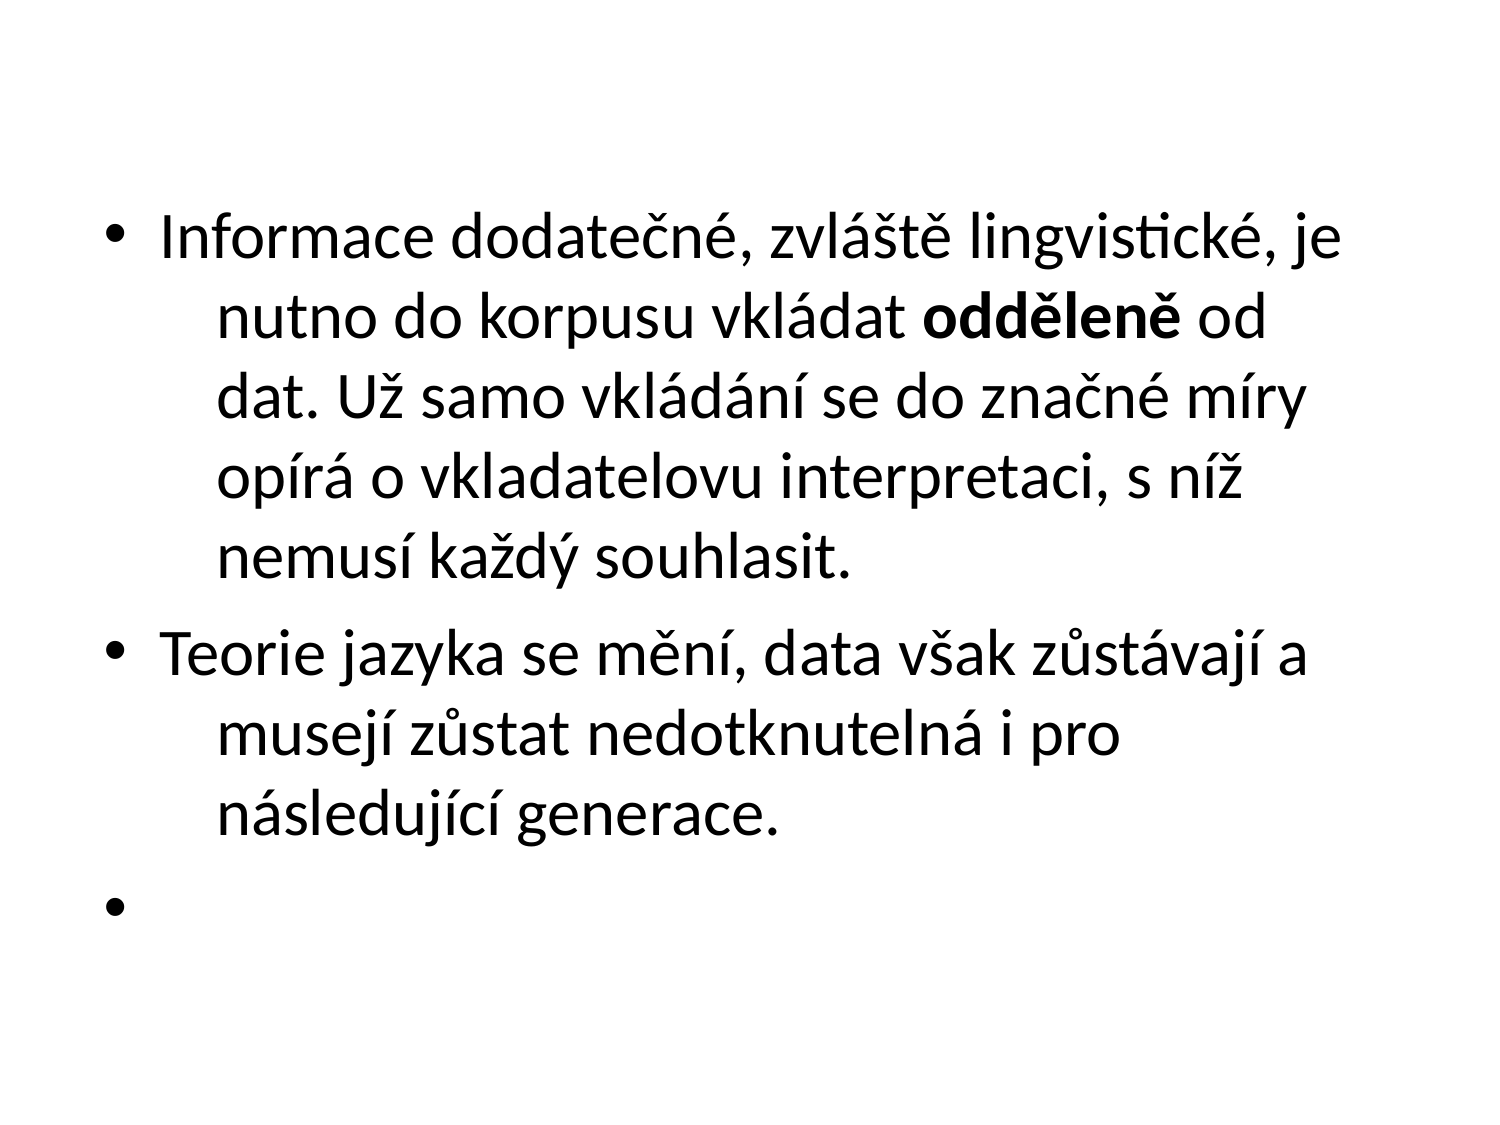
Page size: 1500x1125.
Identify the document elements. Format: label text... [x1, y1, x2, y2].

list Informace dodatečné, zvláště lingvistické, je nutno do korpusu vkládat odděleně od dat. Už samo vkládání se do značné míry opírá o vkladatelovu interpretaci, s níž nemusí každý souhlasit. Teorie jazyka se mění, data však zůstávají a musejí zůstat nedotknutelná i pro následující generace. [88, 184, 1377, 1005]
